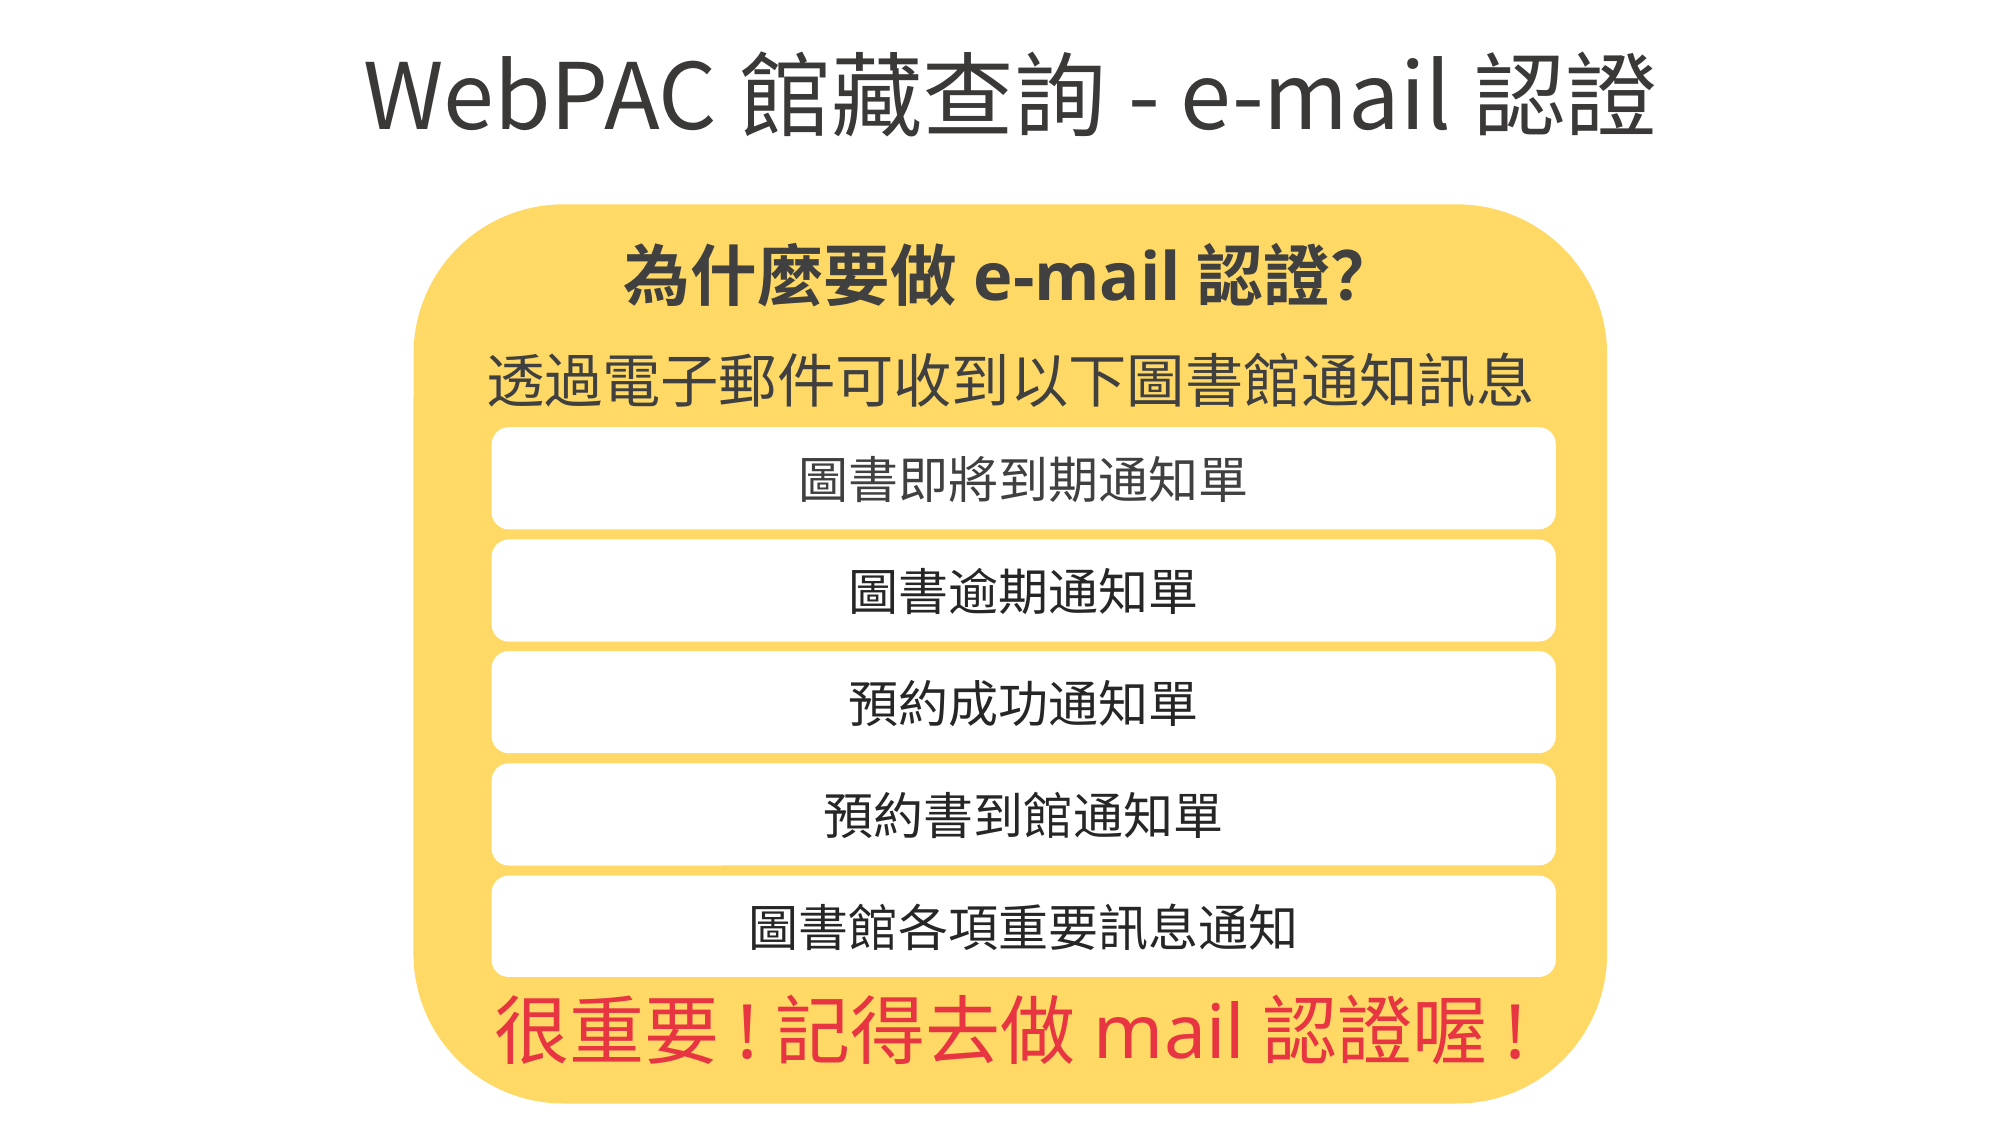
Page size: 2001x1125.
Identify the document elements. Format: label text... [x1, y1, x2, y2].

text_box 為什麼要做e-mail認證？ 透過電子郵件可收到以下圖書館通知訊息 很重要!記得去做mail認證喔! [413, 204, 1608, 1104]
text_box 圖書逾期通知單 [491, 539, 1556, 642]
text_box 預約成功通知單 [491, 651, 1556, 754]
text_box 圖書館各項重要訊息通知 [491, 875, 1556, 977]
text_box 預約書到館通知單 [491, 763, 1556, 866]
text_box 圖書即將到期通知單 [491, 427, 1556, 530]
title WebPAC館藏查詢- e-mail認證 [147, 33, 1873, 168]
